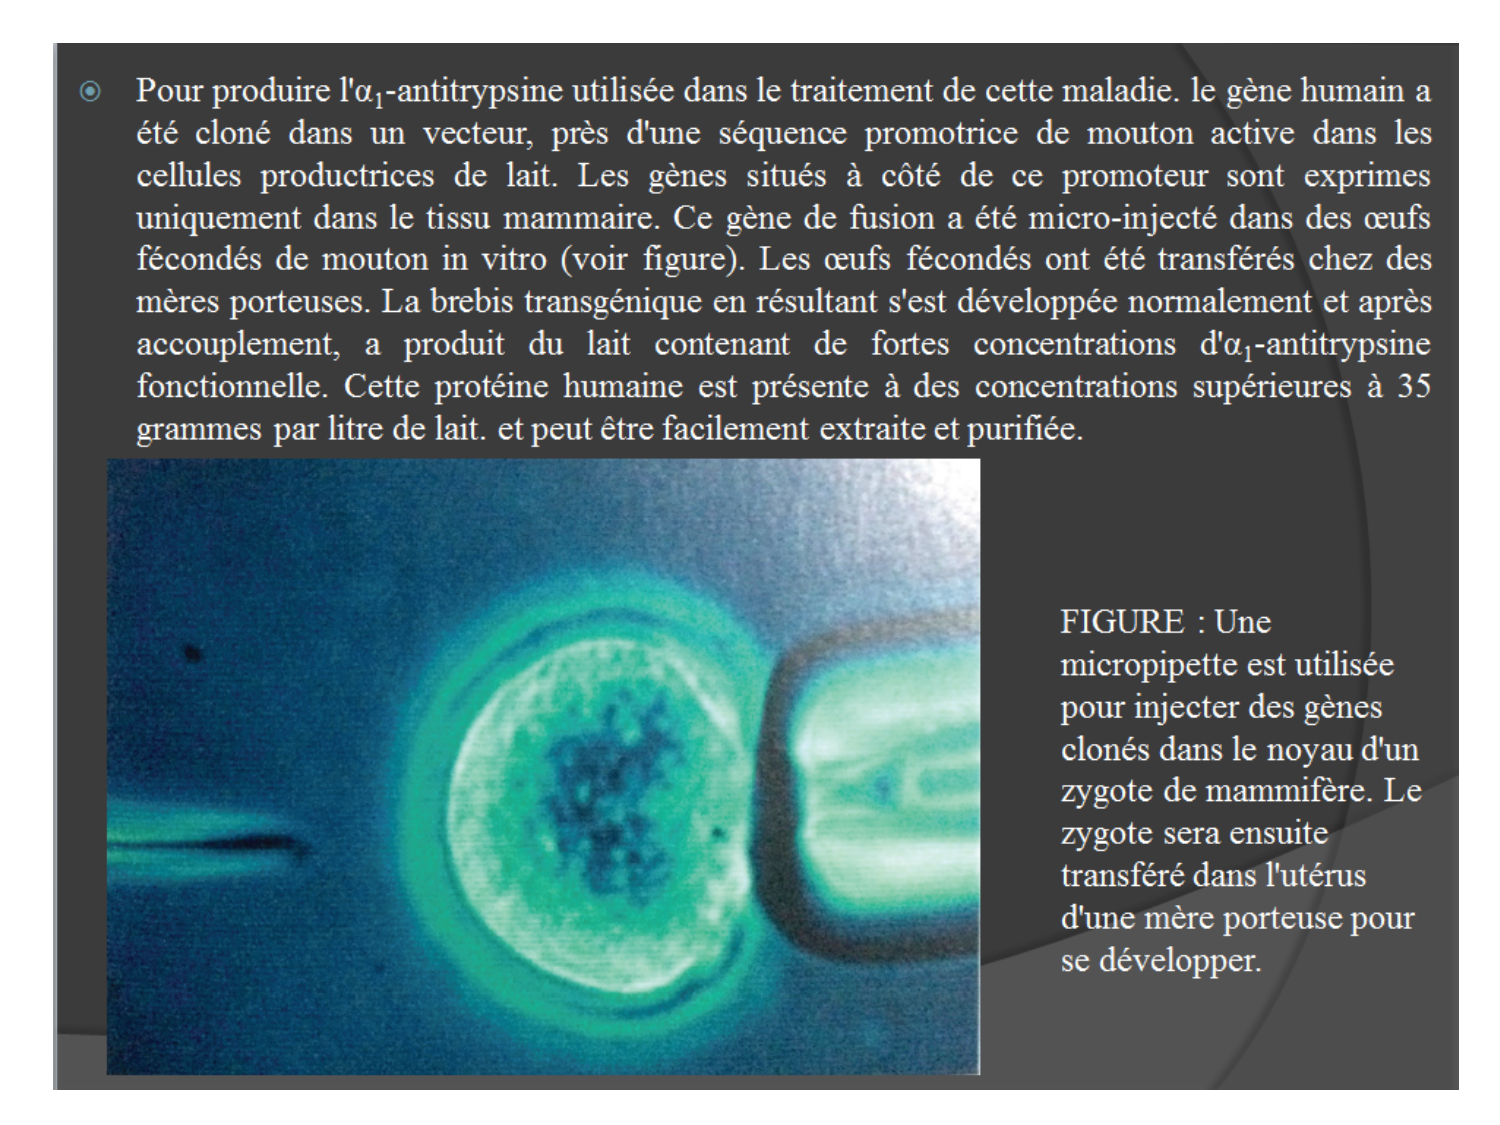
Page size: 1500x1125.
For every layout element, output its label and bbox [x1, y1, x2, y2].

picture [53, 43, 1459, 1090]
